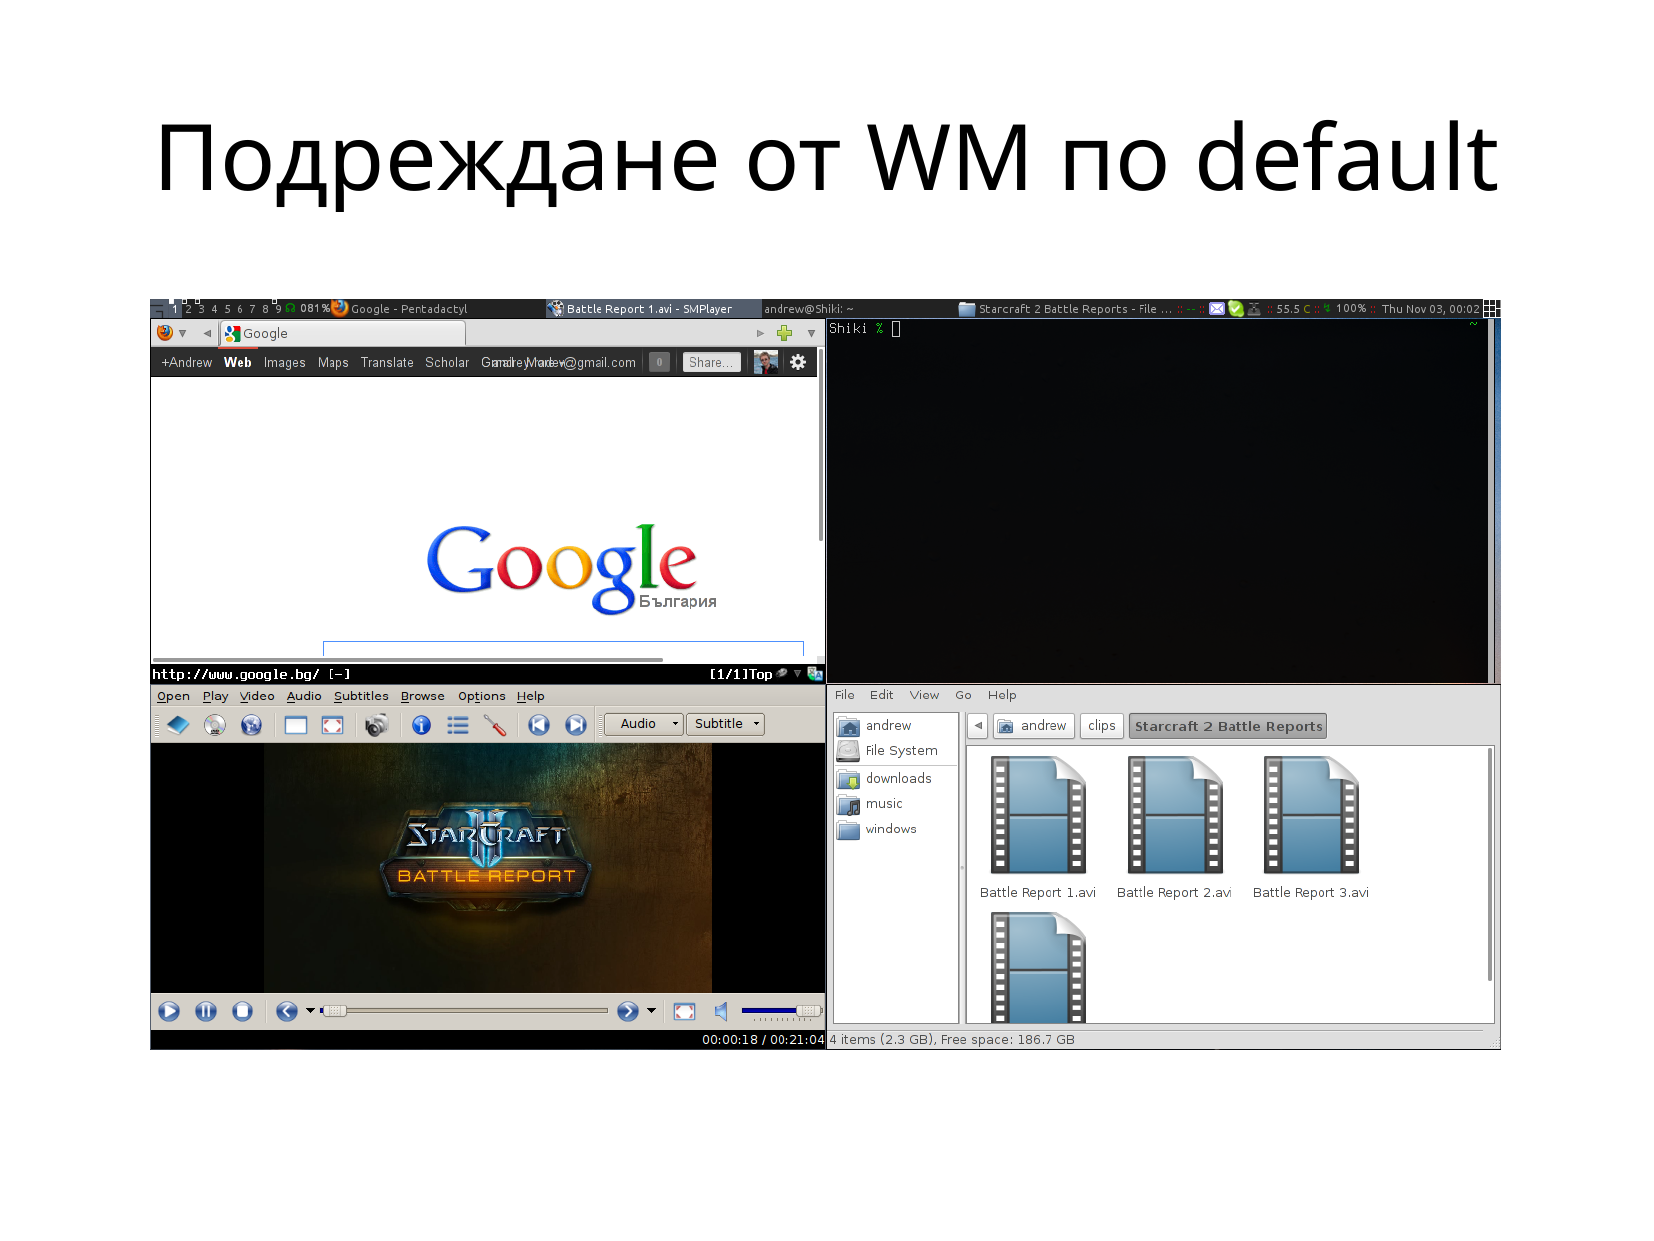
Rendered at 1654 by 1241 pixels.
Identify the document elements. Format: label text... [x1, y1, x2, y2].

picture [150, 311, 1501, 1051]
title Подреждане от WM по default [0, 0, 1654, 311]
